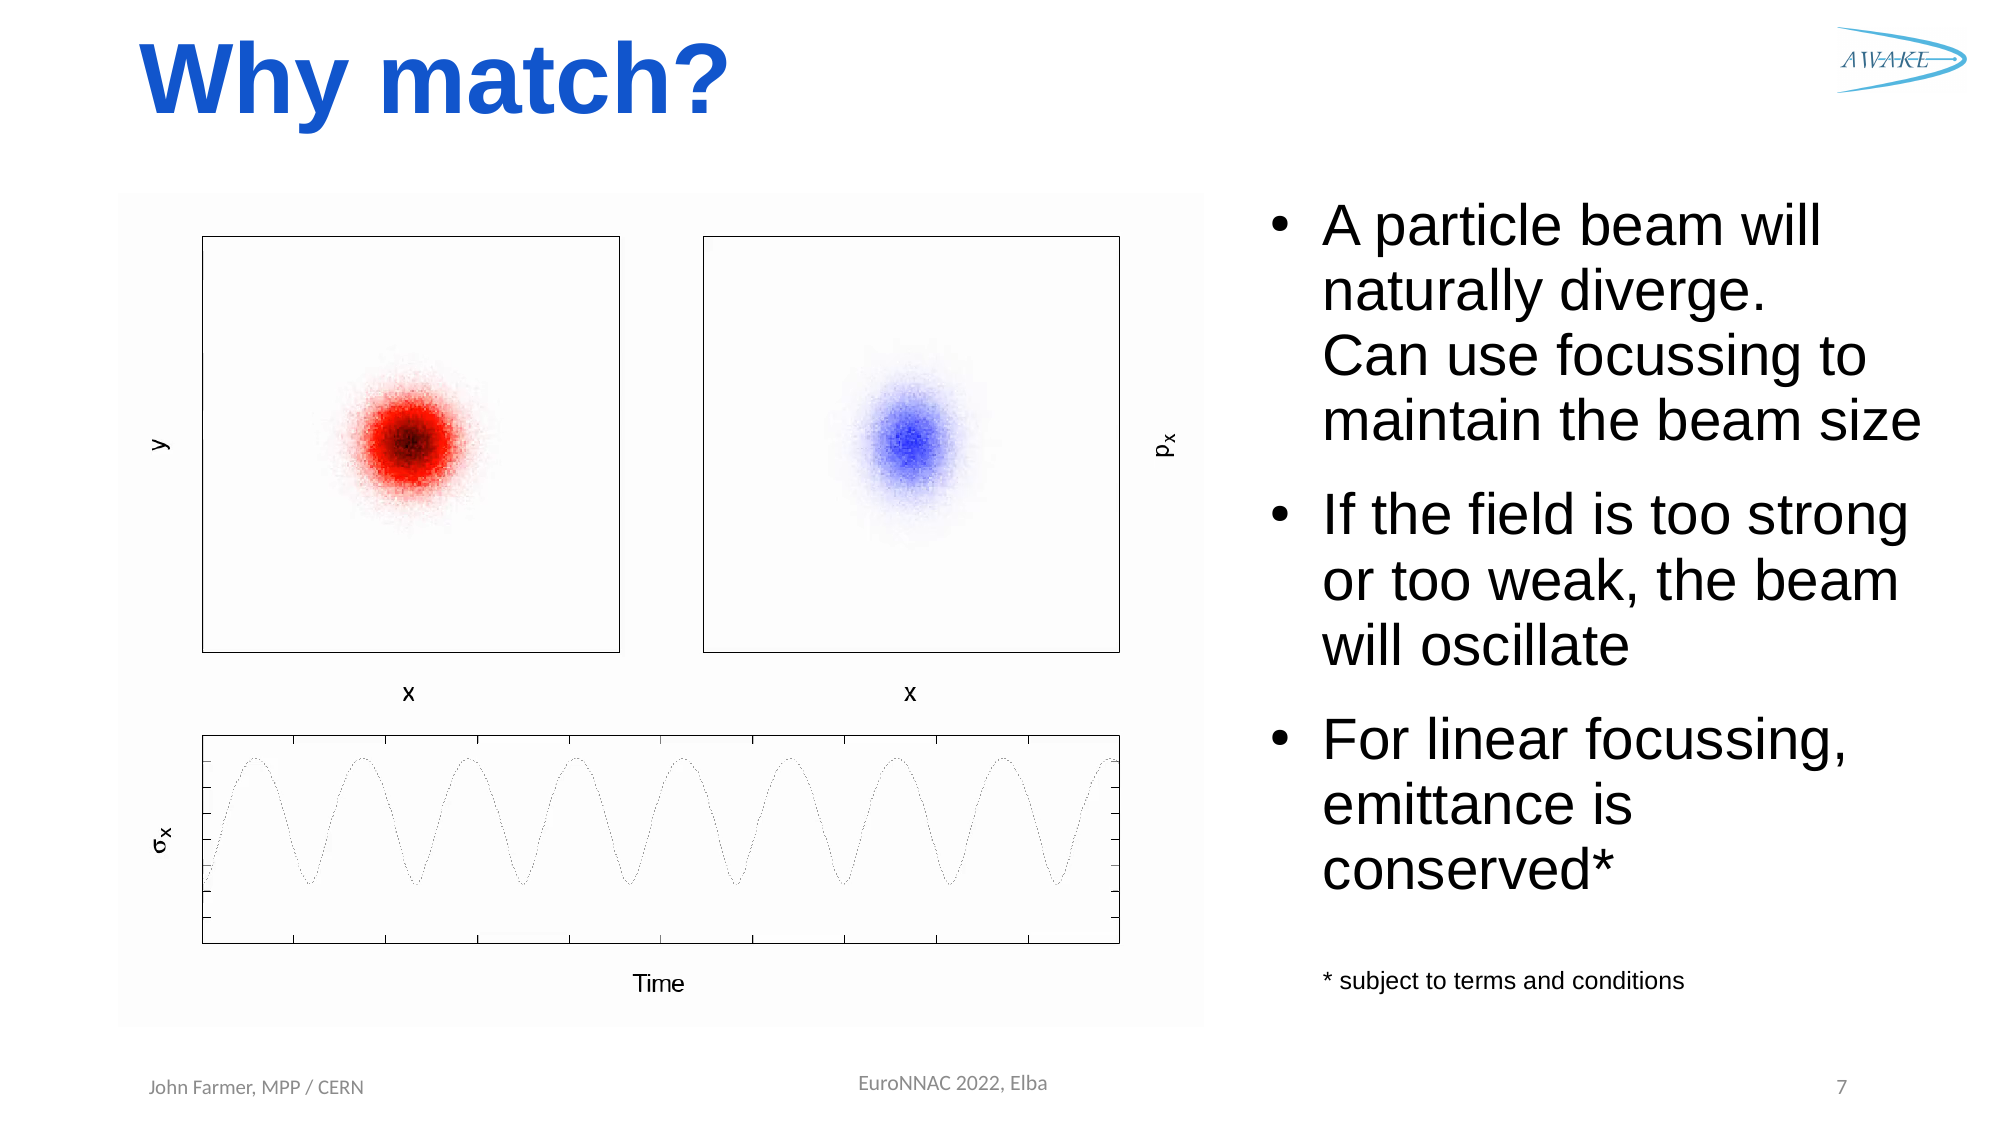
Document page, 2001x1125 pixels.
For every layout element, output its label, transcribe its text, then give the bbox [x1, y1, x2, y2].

text_box [118, 192, 1205, 1028]
picture [1837, 27, 1967, 93]
list A particle beam will naturally diverge. Can use focussing to maintain the beam size If the field is too strong or too weak, the beam will oscillate For linear focussing, emittance is conserved* * subject to terms and conditions [1251, 192, 1926, 1028]
title Why match? [139, 16, 1759, 142]
